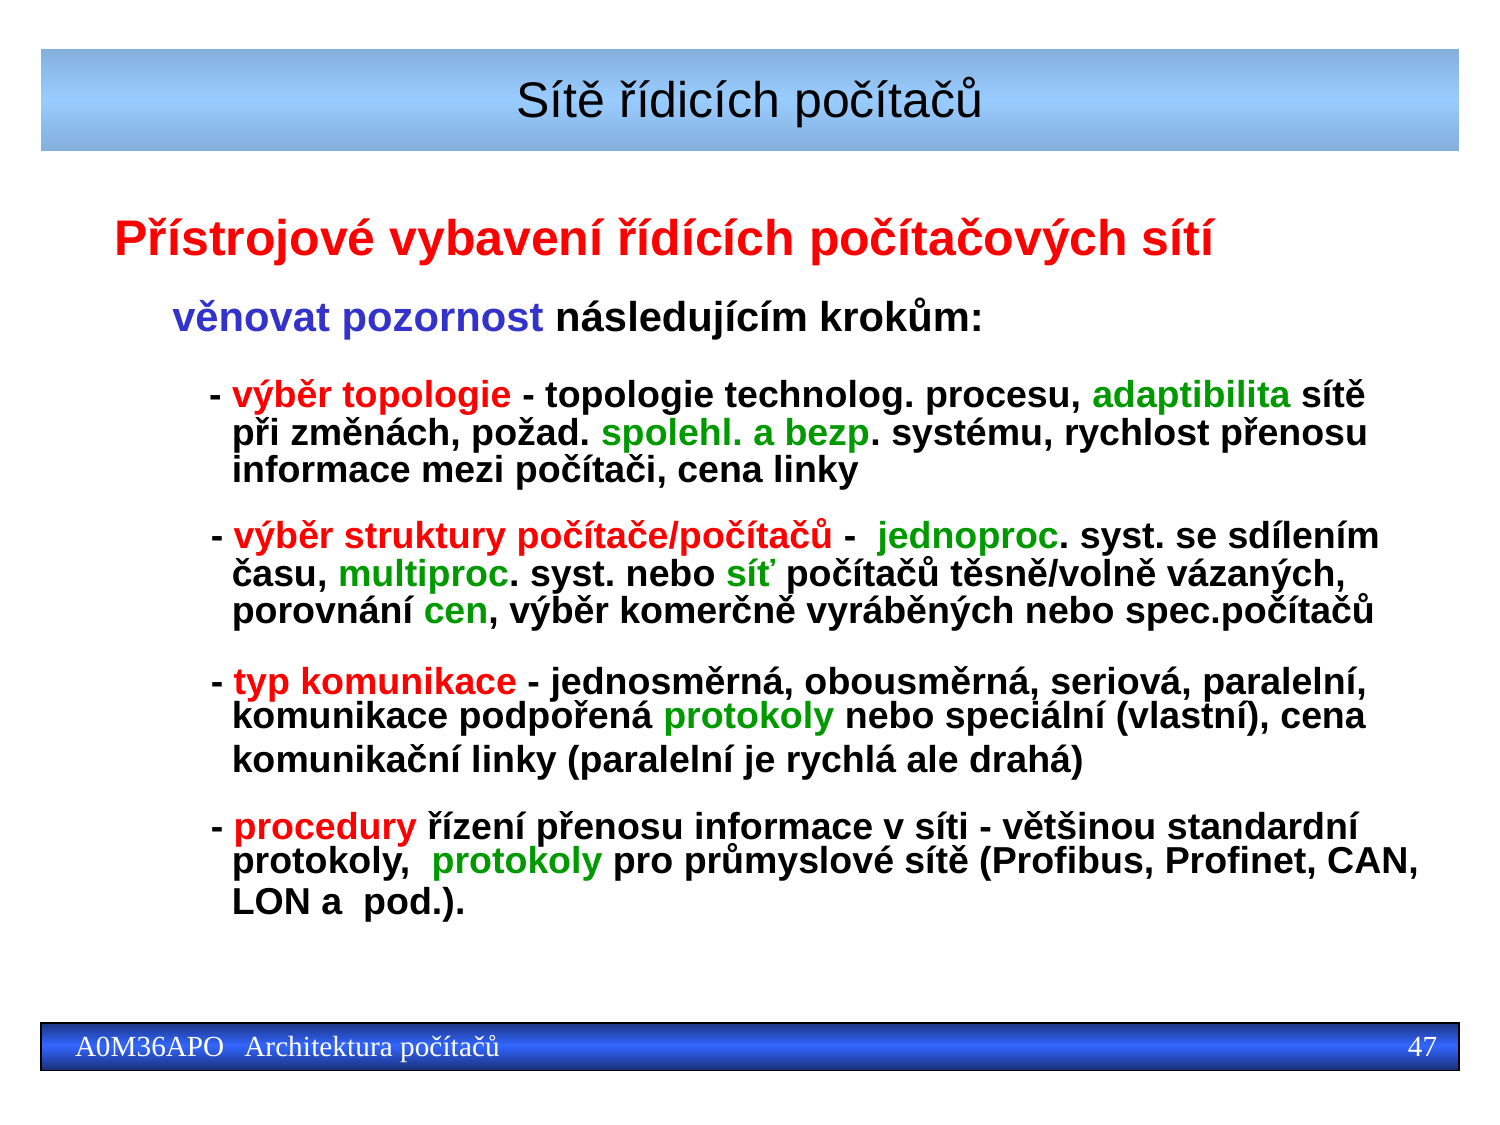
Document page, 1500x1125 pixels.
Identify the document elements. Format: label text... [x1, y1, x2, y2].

title Sítě řídicích počítačů [41, 49, 1459, 151]
text_box Přístrojové vybavení řídících počítačových sítí věnovat pozornost následujícím krokům: - výběr topologie - topologie technolog. procesu, adaptibilita sítě při změnách, požad. spolehl. a bezp. systému, rychlost přenosu informace mezi počítači, cena linky - výběr struktury počítače/počítačů - jednoproc. syst. se sdílením času, multiproc. syst. nebo síť počítačů těsně/volně vázaných, porovnání cen, výběr komerčně vyráběných nebo spec.počítačů - typ komunikace - jednosměrná, obousměrná, seriová, paralelní, komunikace podpořená protokoly nebo speciální (vlastní), cena komunikační linky (paralelní je rychlá ale drahá) - procedury řízení přenosu informace v síti - většinou standardní protokoly, protokoly pro průmyslové sítě (Profibus, Profinet, CAN, LON a pod.). [99, 212, 1449, 1038]
